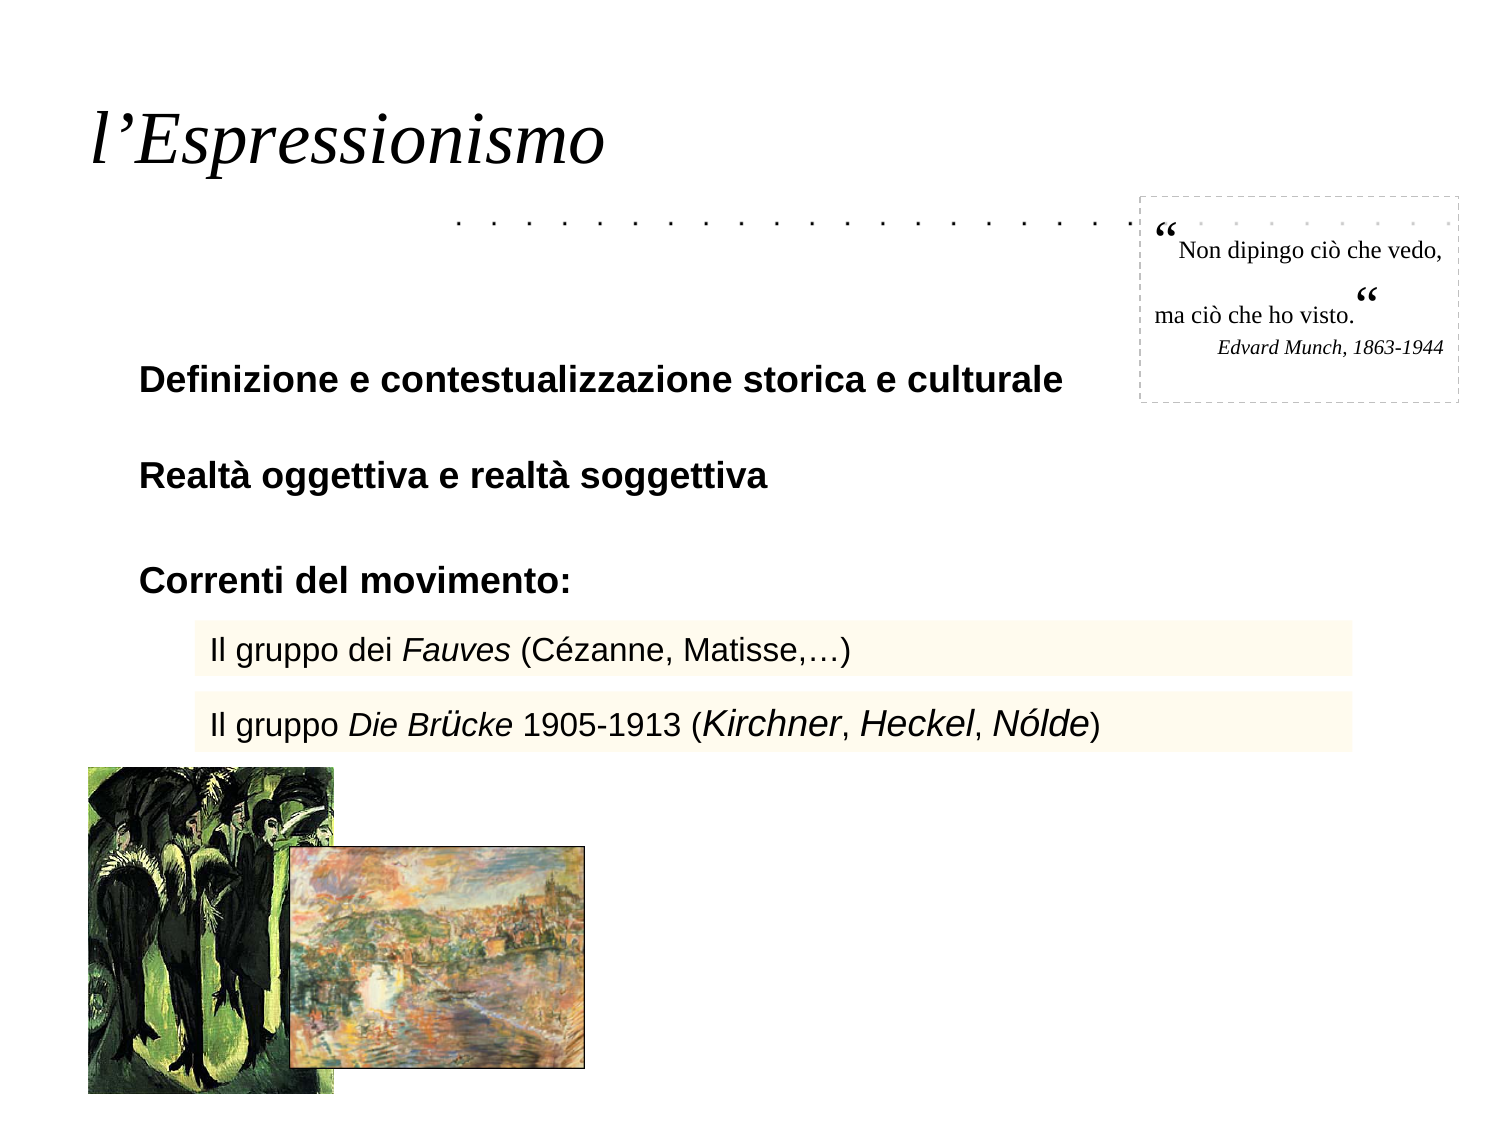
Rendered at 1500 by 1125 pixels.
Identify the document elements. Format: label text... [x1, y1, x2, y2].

text_box Correnti del movimento: [123, 548, 1034, 609]
text_box “Non dipingo ciò che vedo, ma ciò che ho visto.“ Edvard Munch, 1863-1944 [1139, 196, 1459, 403]
picture [88, 767, 585, 1094]
picture [454, 215, 1139, 233]
text_box Realtà oggettiva e realtà soggettiva [123, 443, 1034, 504]
text_box Definizione e contestualizzazione storica e culturale [123, 347, 1081, 409]
text_box Il gruppo dei Fauves (Cézanne, Matisse,…) [194, 620, 1353, 676]
title l’Espressionismo [75, 45, 1426, 233]
picture [1459, 215, 1464, 233]
text_box Il gruppo Die Brücke 1905-1913 (Kirchner, Heckel, Nólde) [194, 691, 1353, 752]
